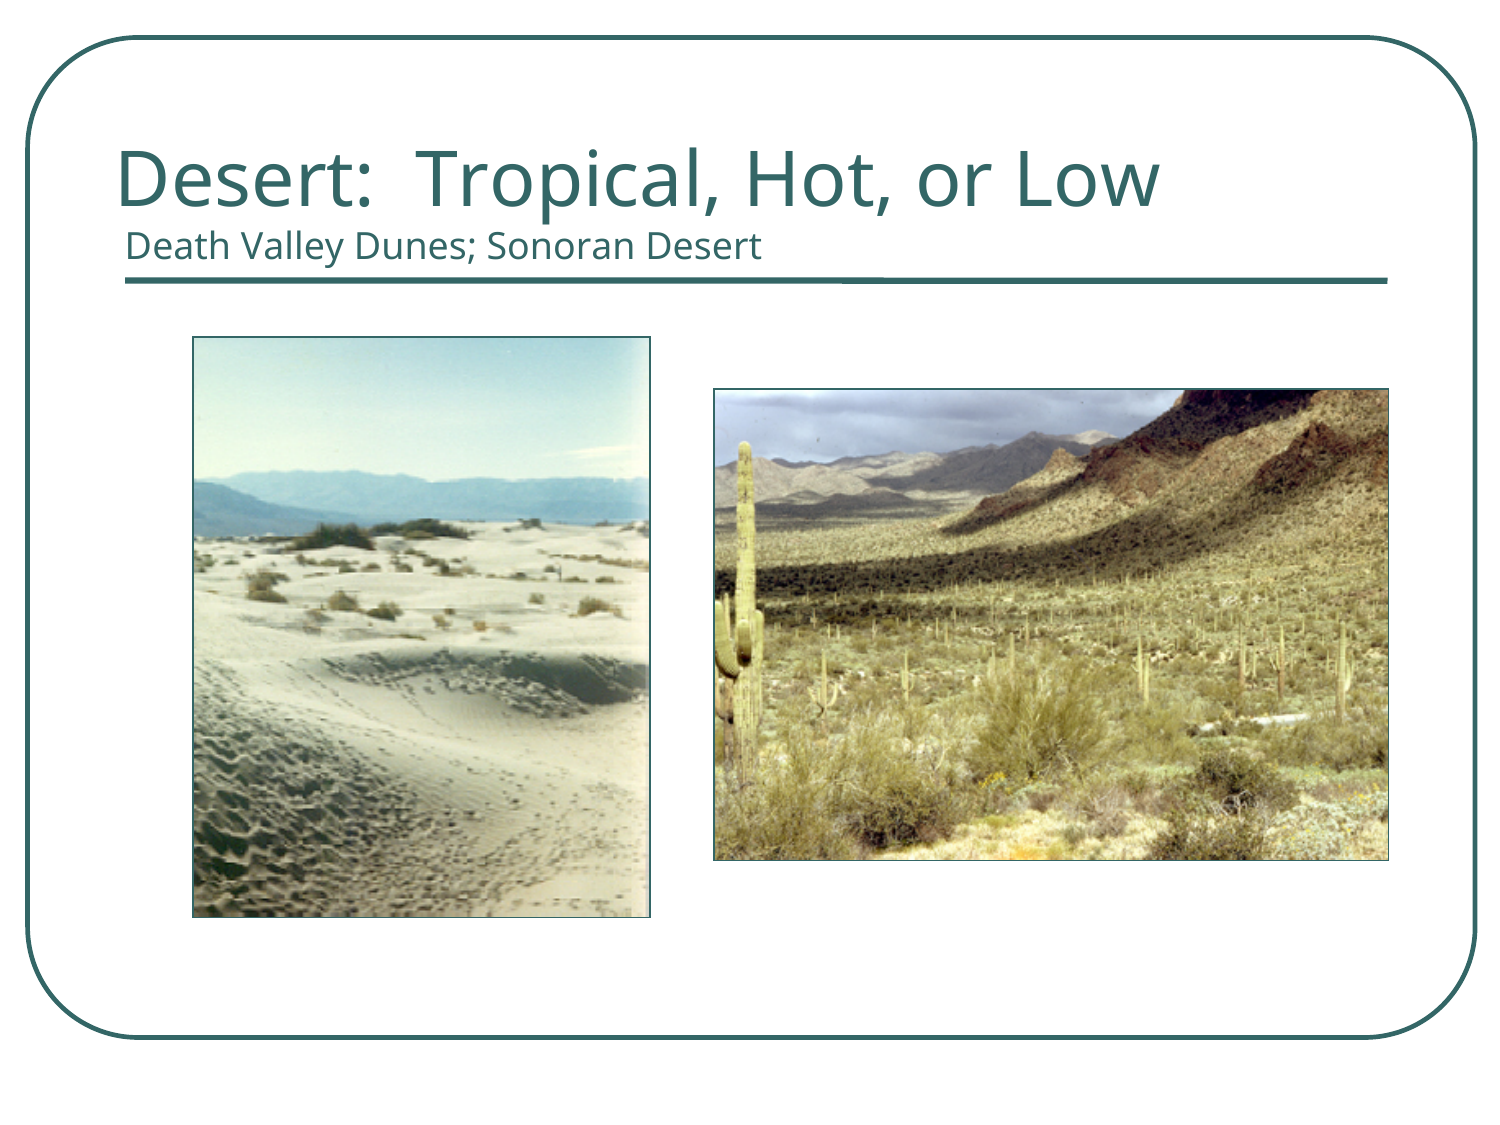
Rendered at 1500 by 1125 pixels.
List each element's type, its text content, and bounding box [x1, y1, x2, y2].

picture [714, 389, 1388, 860]
picture [193, 338, 650, 917]
title Desert: Tropical, Hot, or Low Death Valley Dunes; Sonoran Desert [100, 87, 1388, 275]
